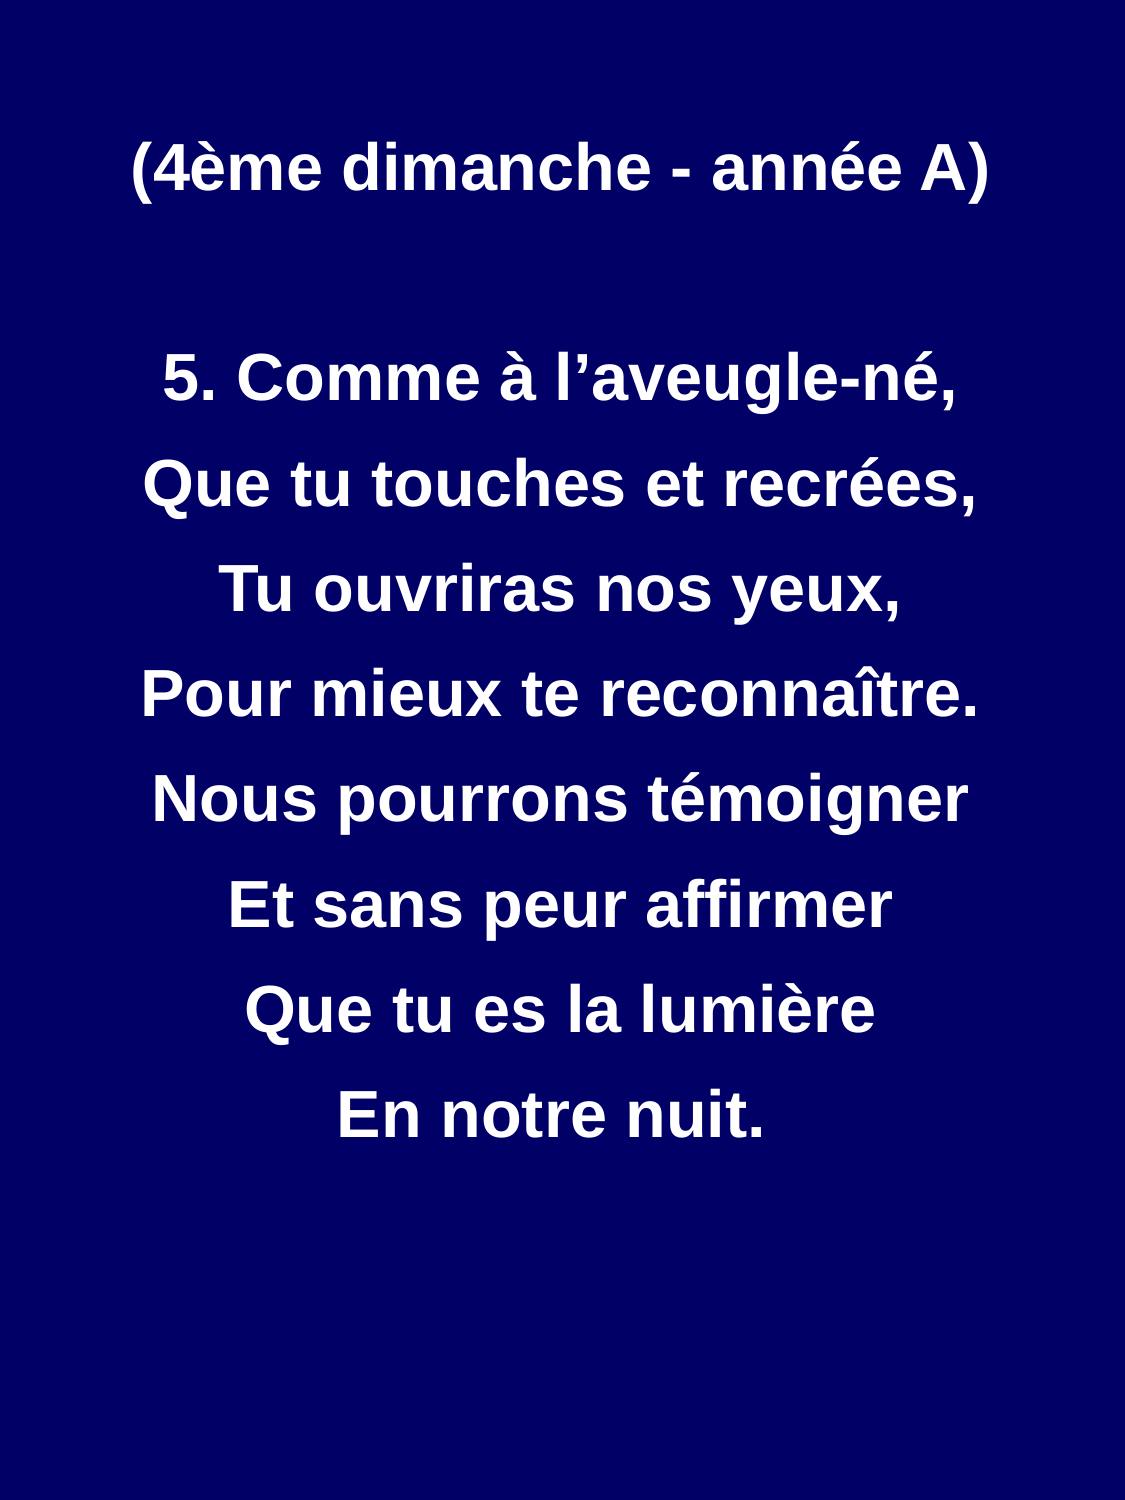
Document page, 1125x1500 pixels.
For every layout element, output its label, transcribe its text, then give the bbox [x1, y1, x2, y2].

text_box (4ème dimanche - année A) 5. Comme à l’aveugle-né, Que tu touches et recrées, Tu ouvriras nos yeux, Pour mieux te reconnaître. Nous pourrons témoigner Et sans peur affirmer Que tu es la lumière En notre nuit. [11, 35, 1110, 1441]
